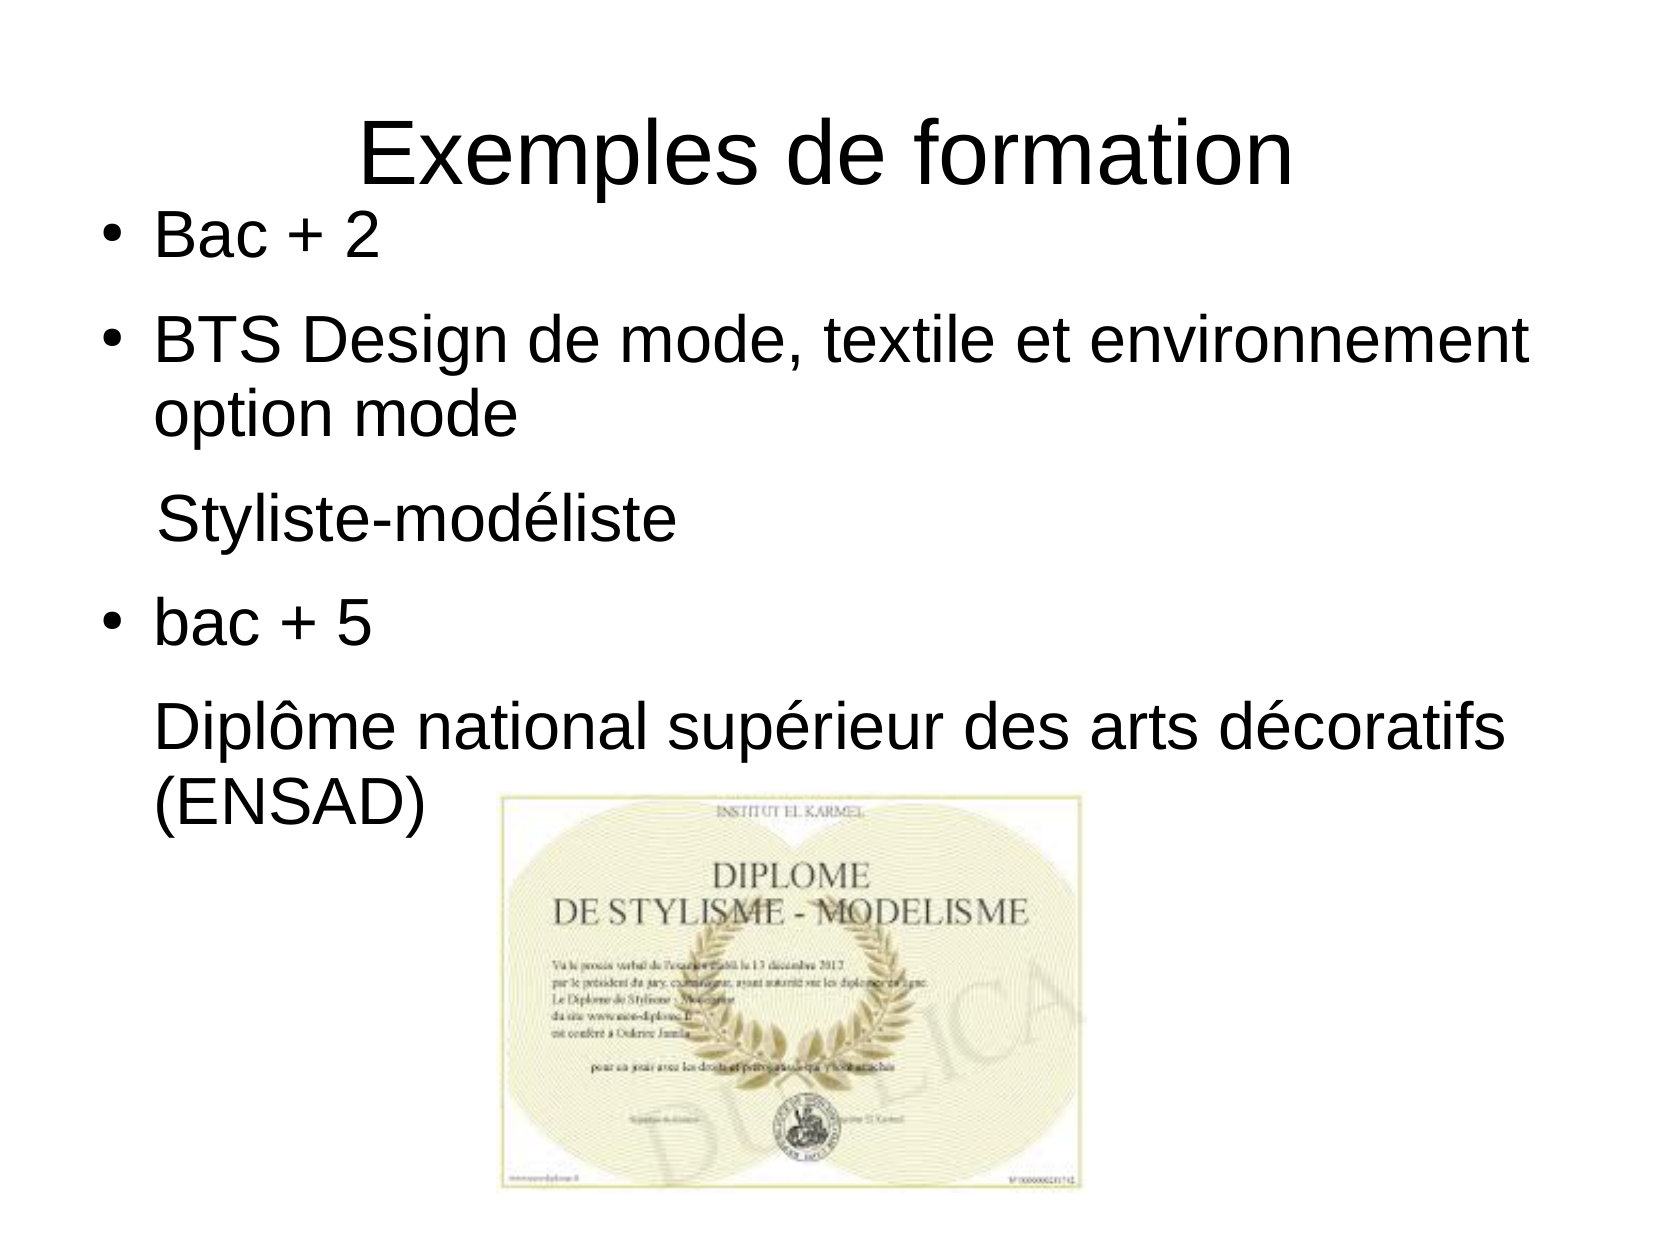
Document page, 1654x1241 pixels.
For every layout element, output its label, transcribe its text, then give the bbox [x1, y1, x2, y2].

picture [496, 791, 1087, 1193]
list Bac + 2 BTS Design de mode, textile et environnement option mode Styliste-modéliste bac + 5 Diplôme national supérieur des arts décoratifs (ENSAD) [82, 197, 1571, 839]
title Exemples de formation [82, 49, 1571, 197]
